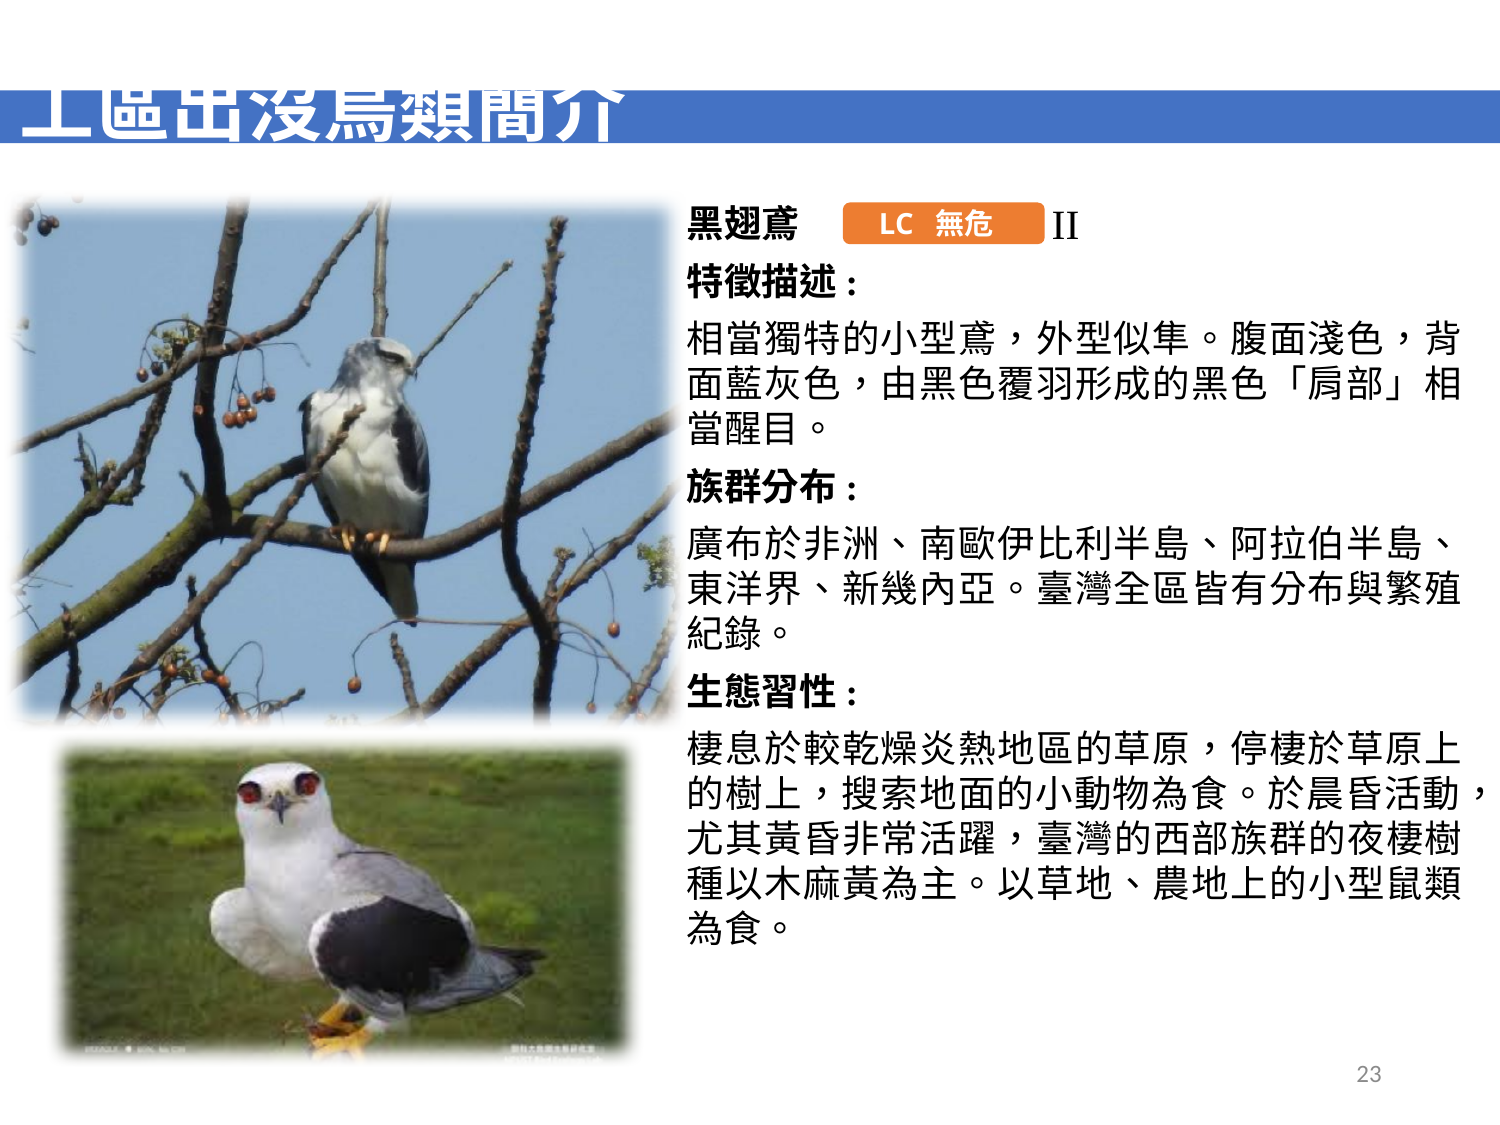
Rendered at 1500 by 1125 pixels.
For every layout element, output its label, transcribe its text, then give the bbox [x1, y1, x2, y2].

text_box LC 無危 [842, 202, 1036, 245]
text_box II [1036, 190, 1097, 256]
text_box 工區出沒鳥類簡介 [4, 42, 959, 185]
picture [4, 190, 687, 1068]
text_box [0, 90, 4, 144]
text_box [959, 90, 1500, 144]
text_box 黑翅鳶 特徵描述: 相當獨特的小型鳶，外型似隼。腹面淺色，背面藍灰色，由黑色覆羽形成的黑色「肩部」相當醒目。 族群分布: 廣布於非洲、南歐伊比利半島、阿拉伯半島、東洋界、新幾內亞。臺灣全區皆有分布與繁殖紀錄。 生態習性: 棲息於較乾燥炎熱地區的草原，停棲於草原上的樹上，搜索地面的小動物為食。於晨昏活動，尤其黃昏非常活躍，臺灣的西部族群的夜棲樹種以木麻黃為主。以草地、農地上的小型鼠類為食。 [671, 192, 1478, 958]
